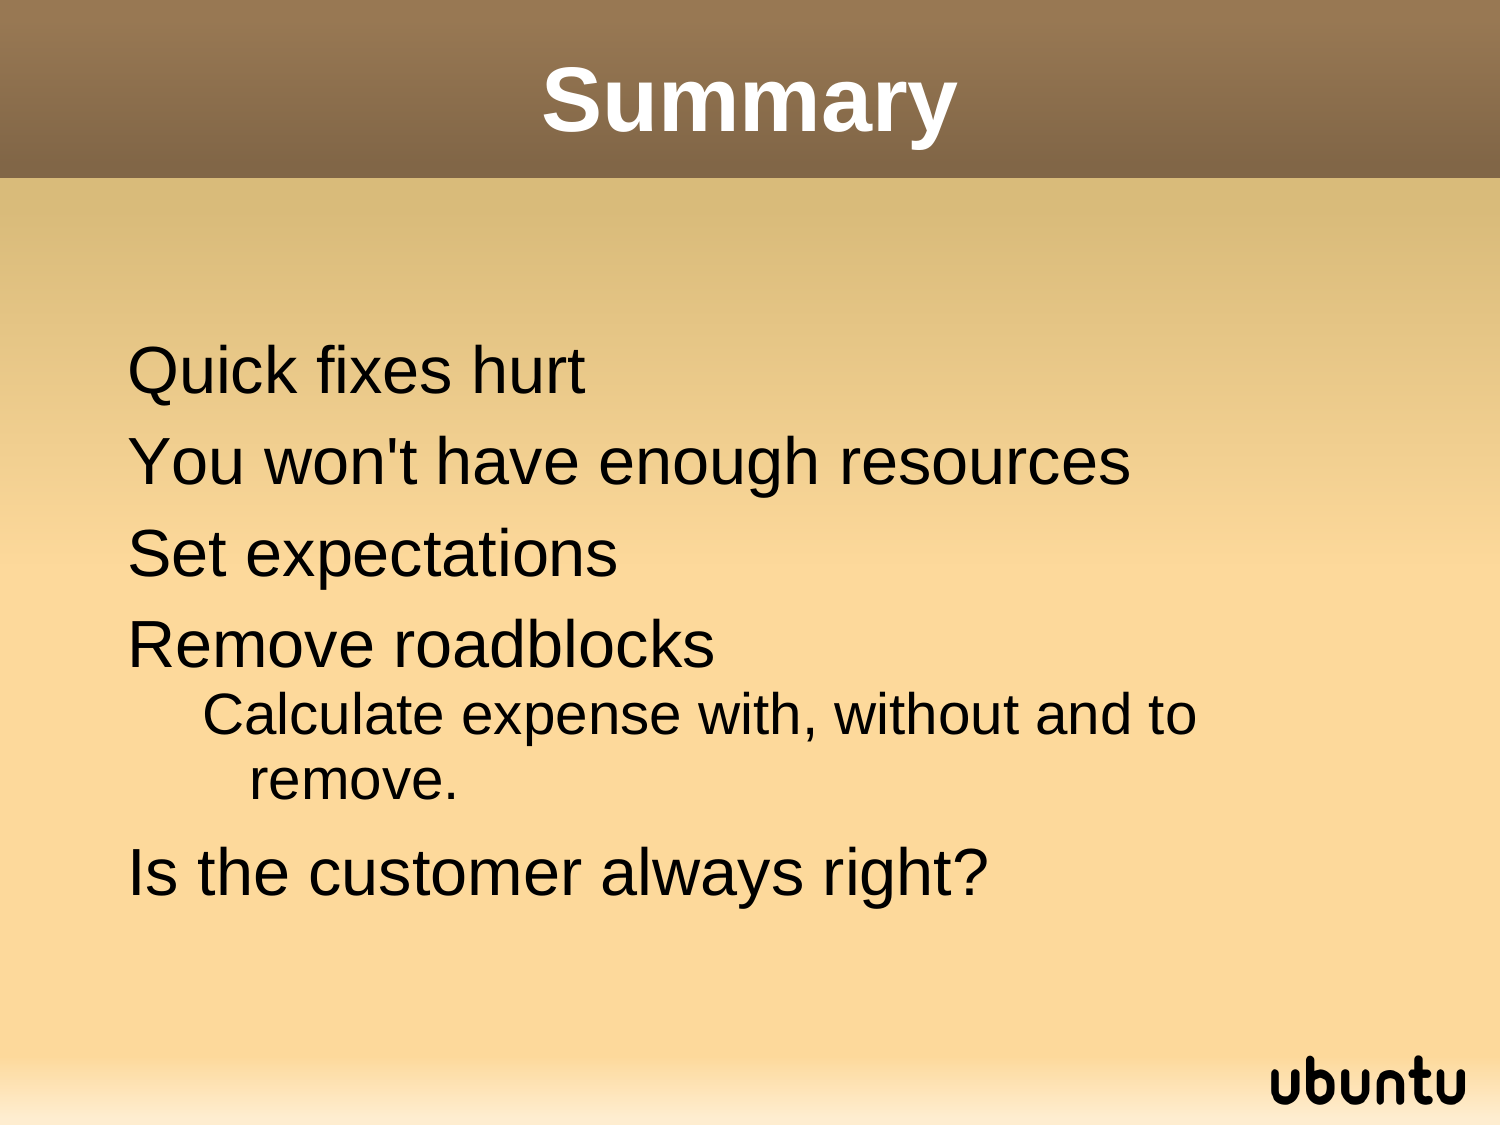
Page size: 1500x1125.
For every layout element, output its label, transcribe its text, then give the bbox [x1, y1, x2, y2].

title Summary [112, 5, 1388, 193]
picture [0, 0, 1500, 1125]
list Quick fixes hurt You won't have enough resources Set expectations Remove roadblocks Calculate expense with, without and to remove. Is the customer always right? [112, 324, 1388, 1000]
